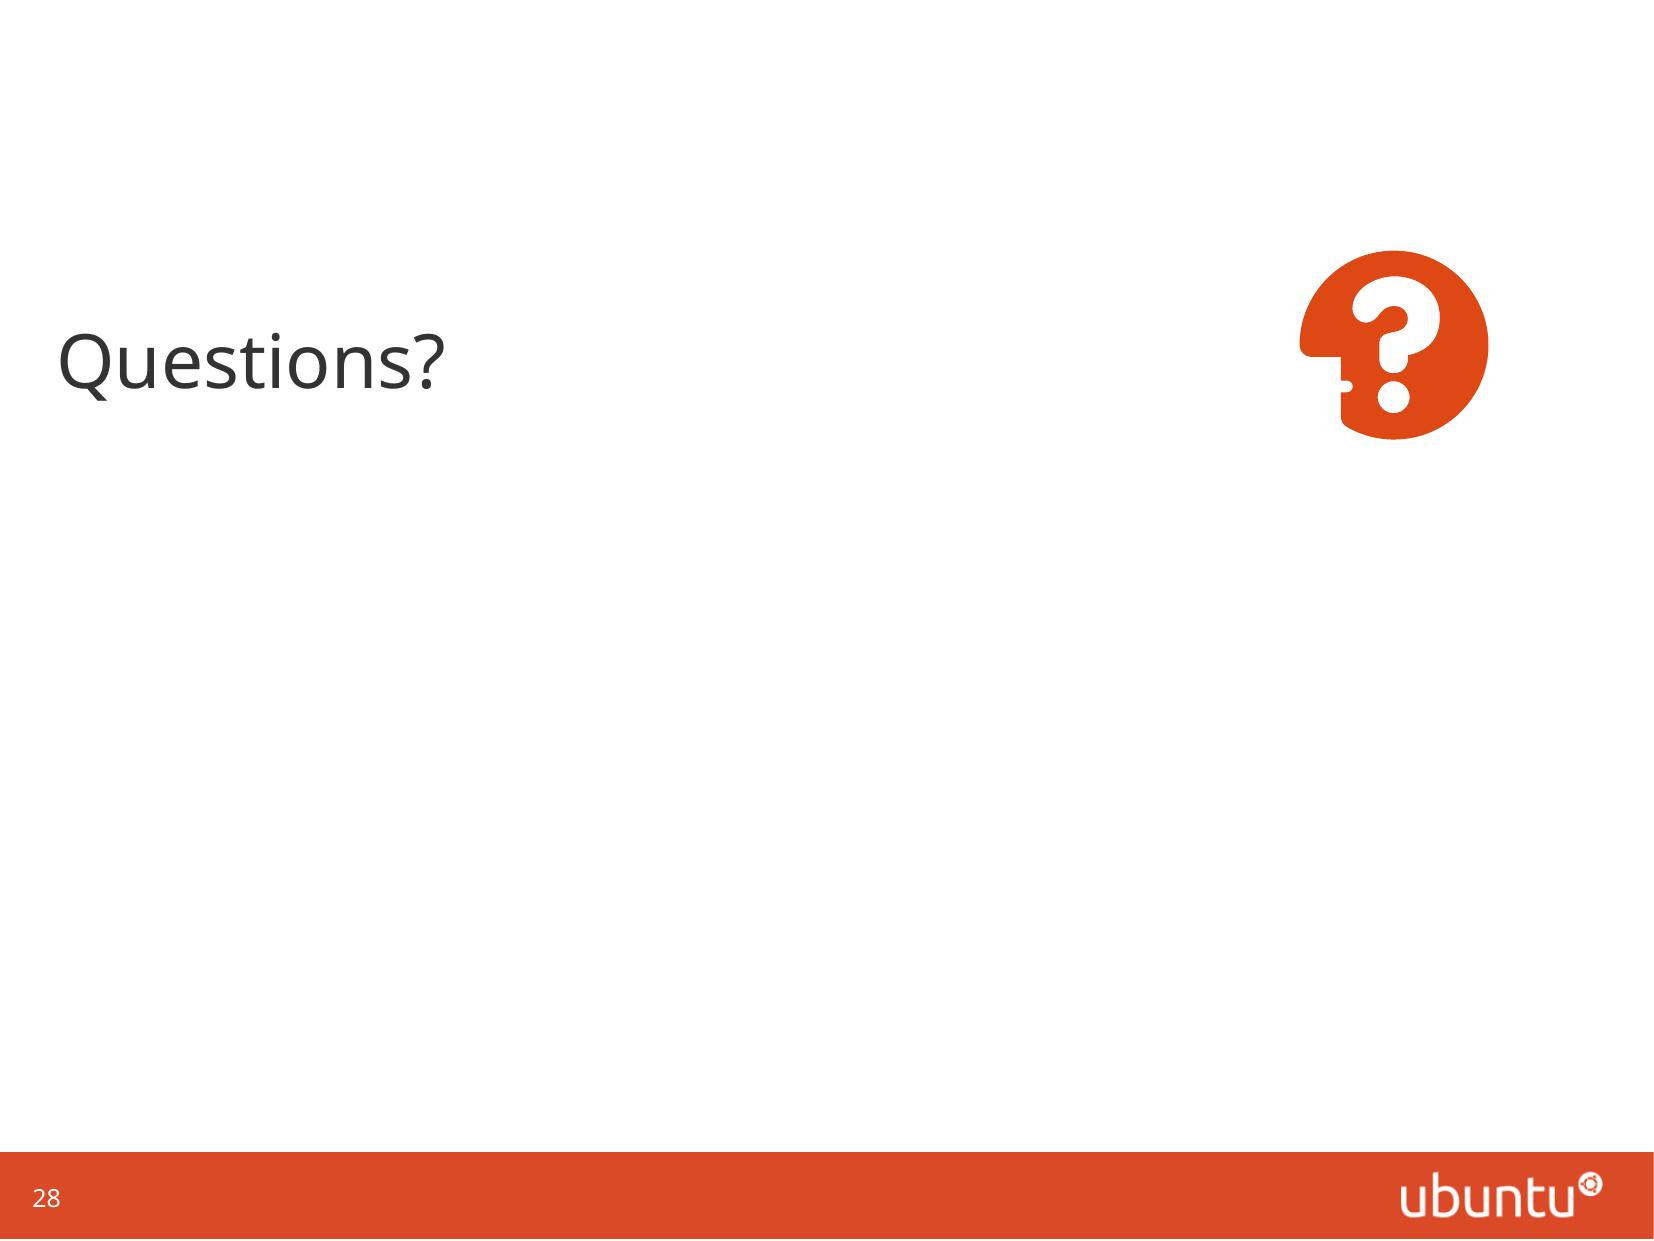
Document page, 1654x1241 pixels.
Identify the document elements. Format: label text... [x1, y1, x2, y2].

picture [1275, 226, 1513, 464]
picture [0, 1152, 1654, 1239]
title Questions? [56, 130, 1596, 587]
